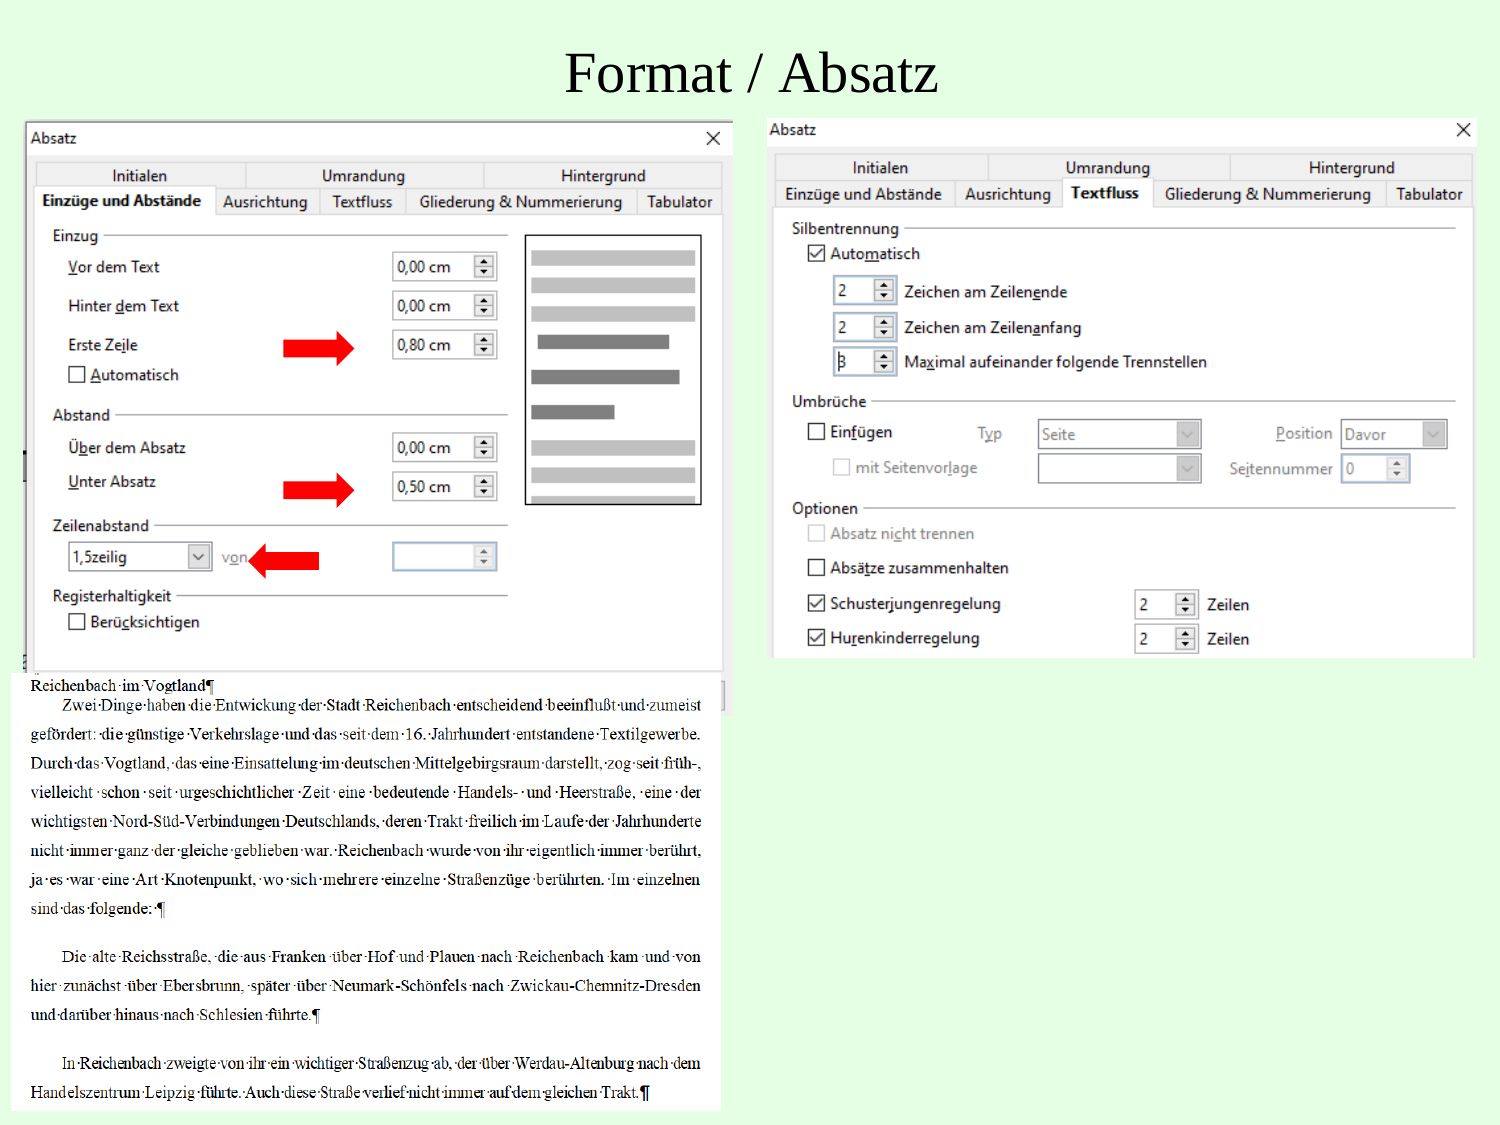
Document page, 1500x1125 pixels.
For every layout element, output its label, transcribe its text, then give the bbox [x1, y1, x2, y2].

picture [11, 119, 733, 1111]
picture [767, 118, 1477, 658]
title Format / Absatz [115, 0, 1389, 147]
text_box [283, 330, 355, 367]
text_box [247, 543, 319, 579]
text_box [283, 472, 355, 508]
